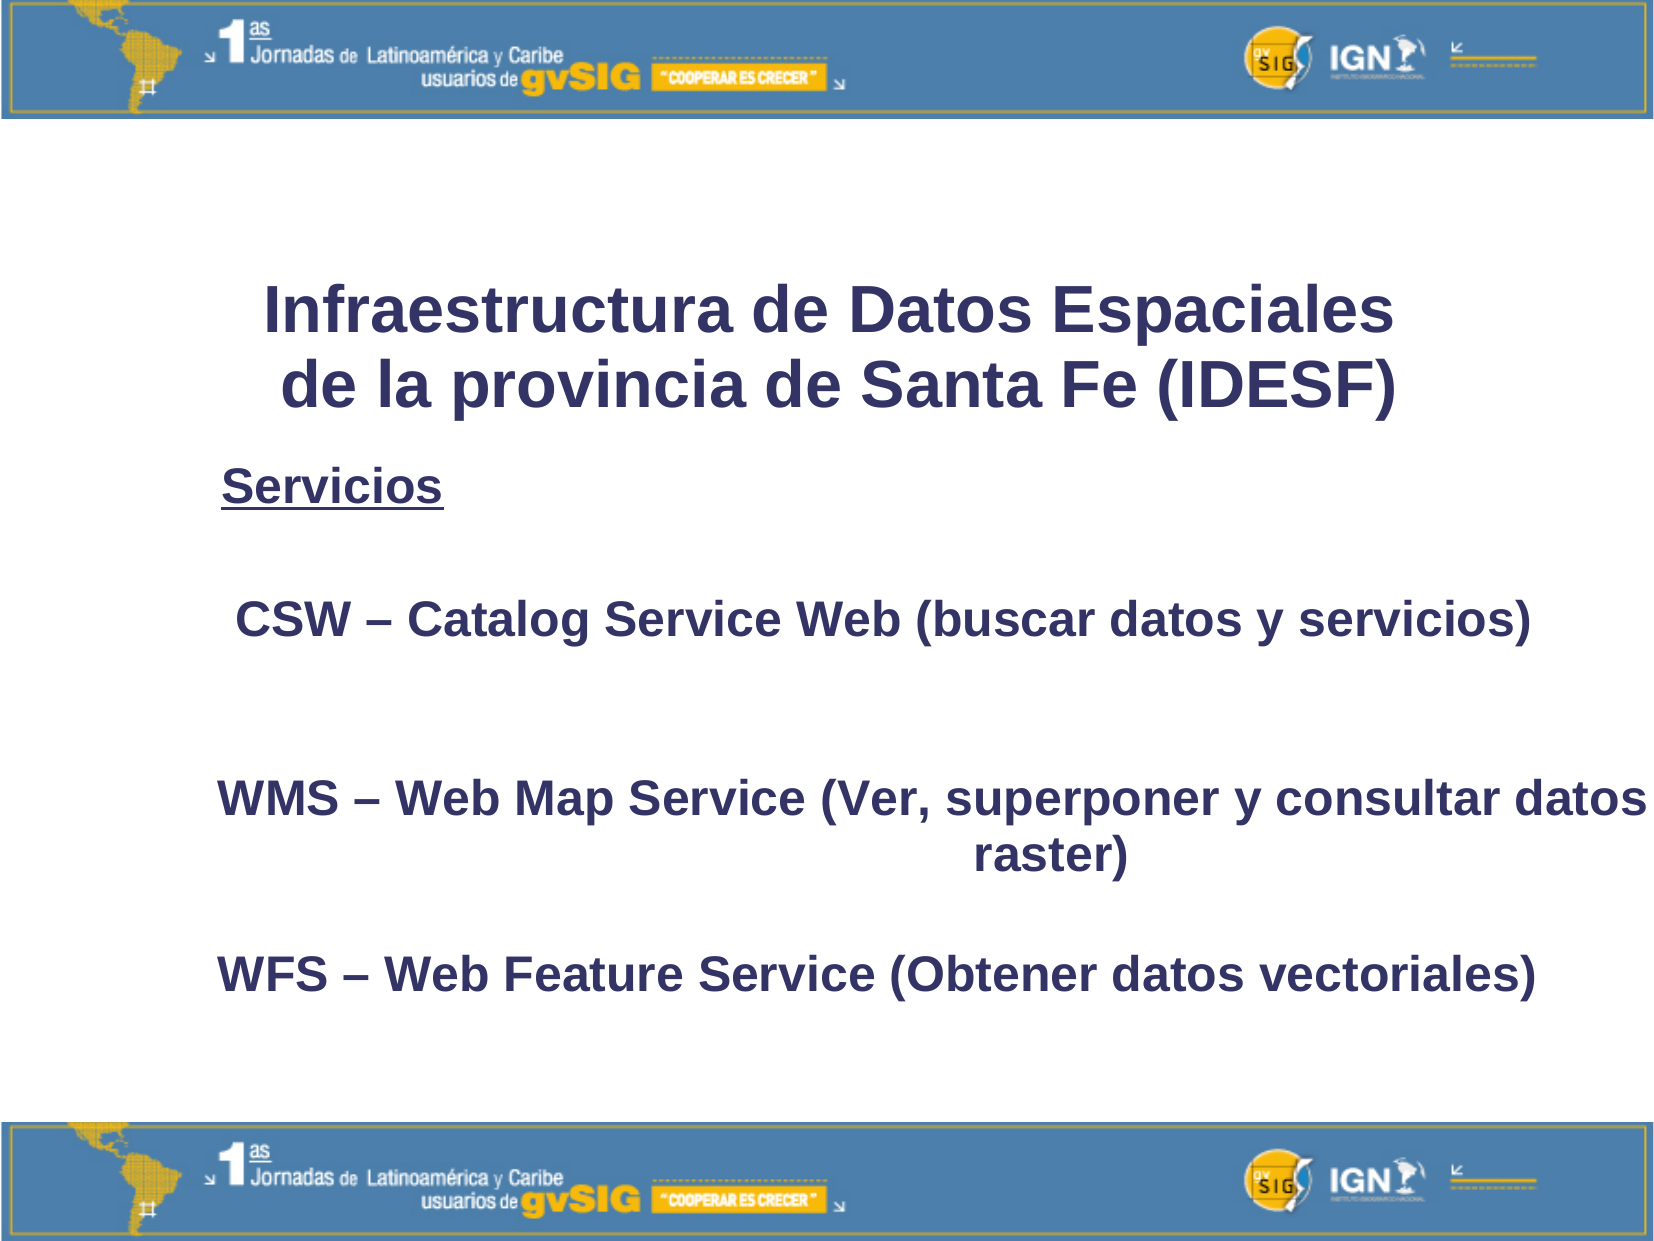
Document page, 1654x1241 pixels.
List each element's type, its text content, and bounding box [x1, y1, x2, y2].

text_box CSW – Catalog Service Web (buscar datos y servicios) [206, 561, 1625, 680]
text_box Servicios [206, 442, 497, 532]
picture [0, 1122, 1654, 1241]
text_box Infraestructura de Datos Espaciales de la provincia de Santa Fe (IDESF) [129, 253, 1550, 442]
picture [0, 0, 1654, 119]
text_box WFS – Web Feature Service (Obtener datos vectoriales) [188, 915, 1565, 1034]
text_box WMS – Web Map Service (Ver, superponer y consultar datos raster) [188, 767, 1624, 886]
